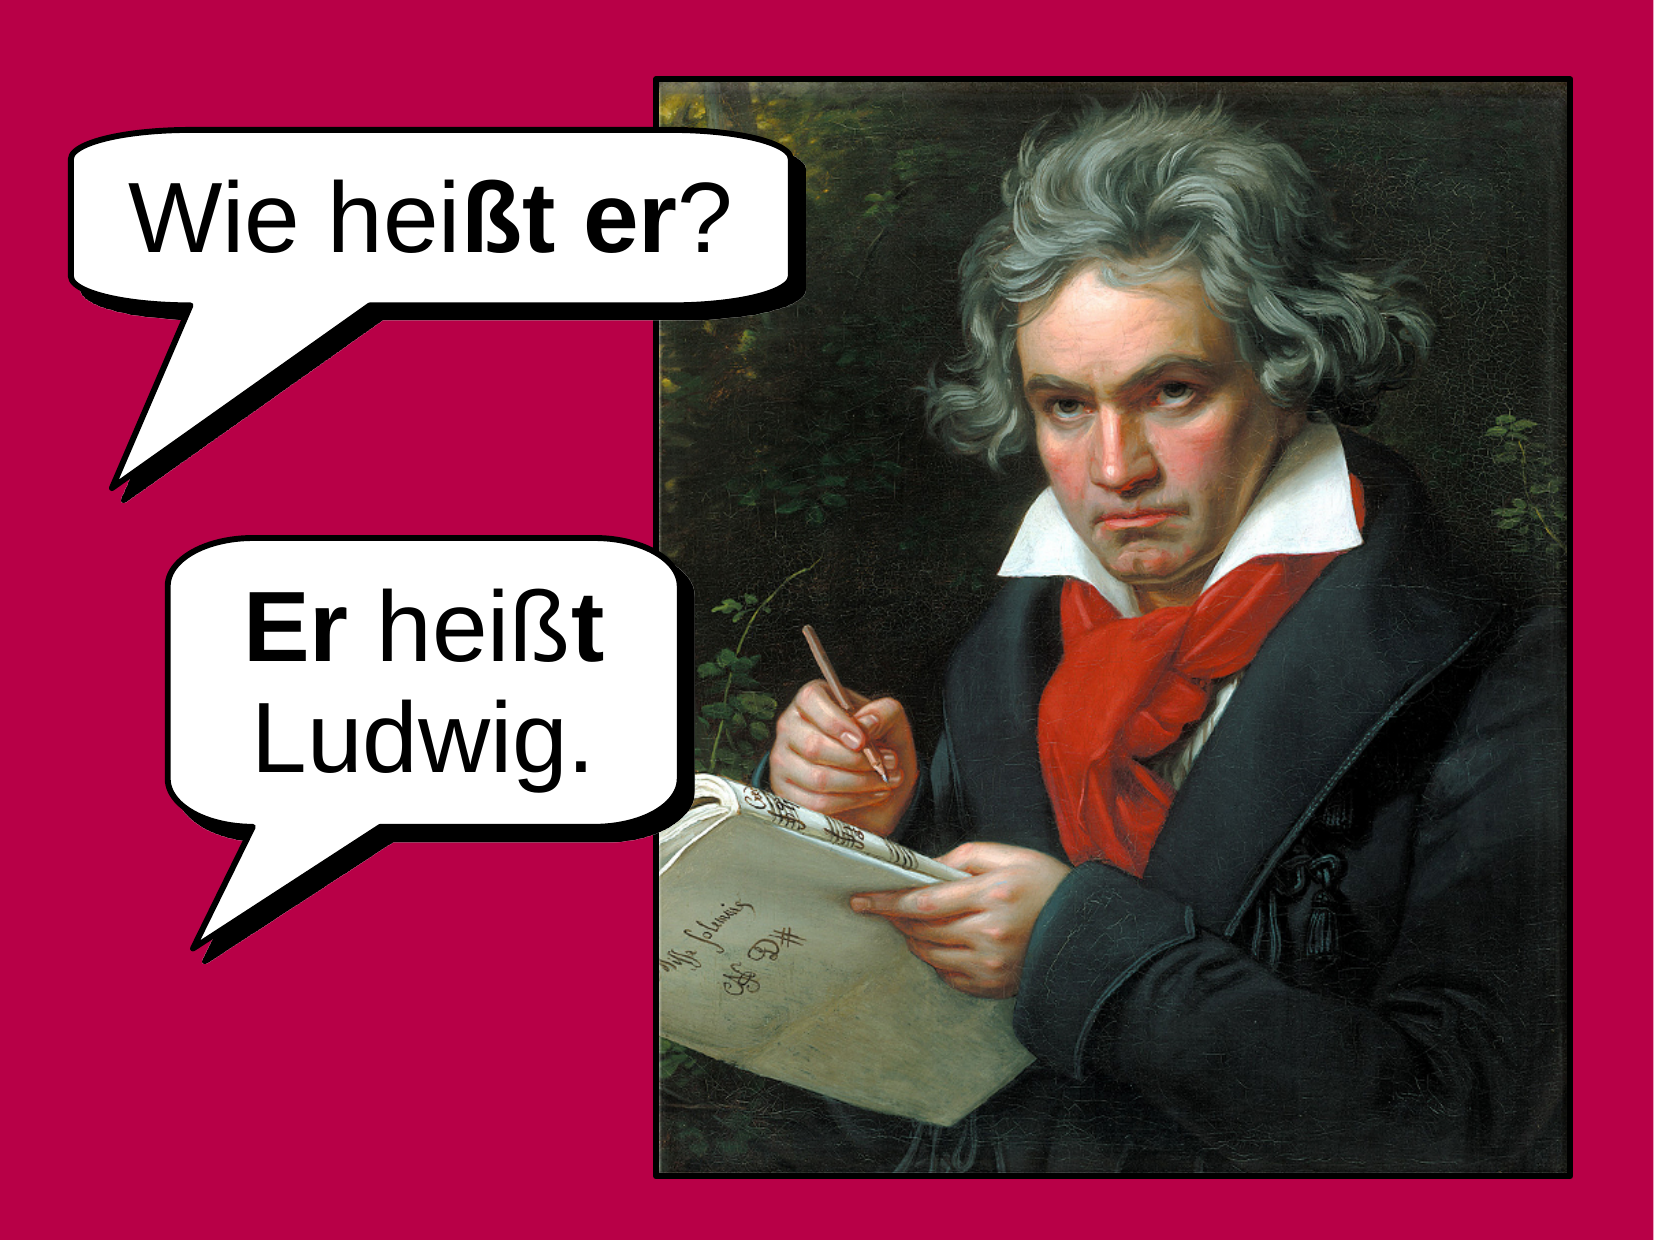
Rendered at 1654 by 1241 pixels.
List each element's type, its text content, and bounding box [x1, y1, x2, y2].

text_box Er heißt Ludwig. [167, 537, 680, 949]
text_box Wie heißt er? [70, 129, 791, 489]
picture [659, 82, 1568, 1174]
